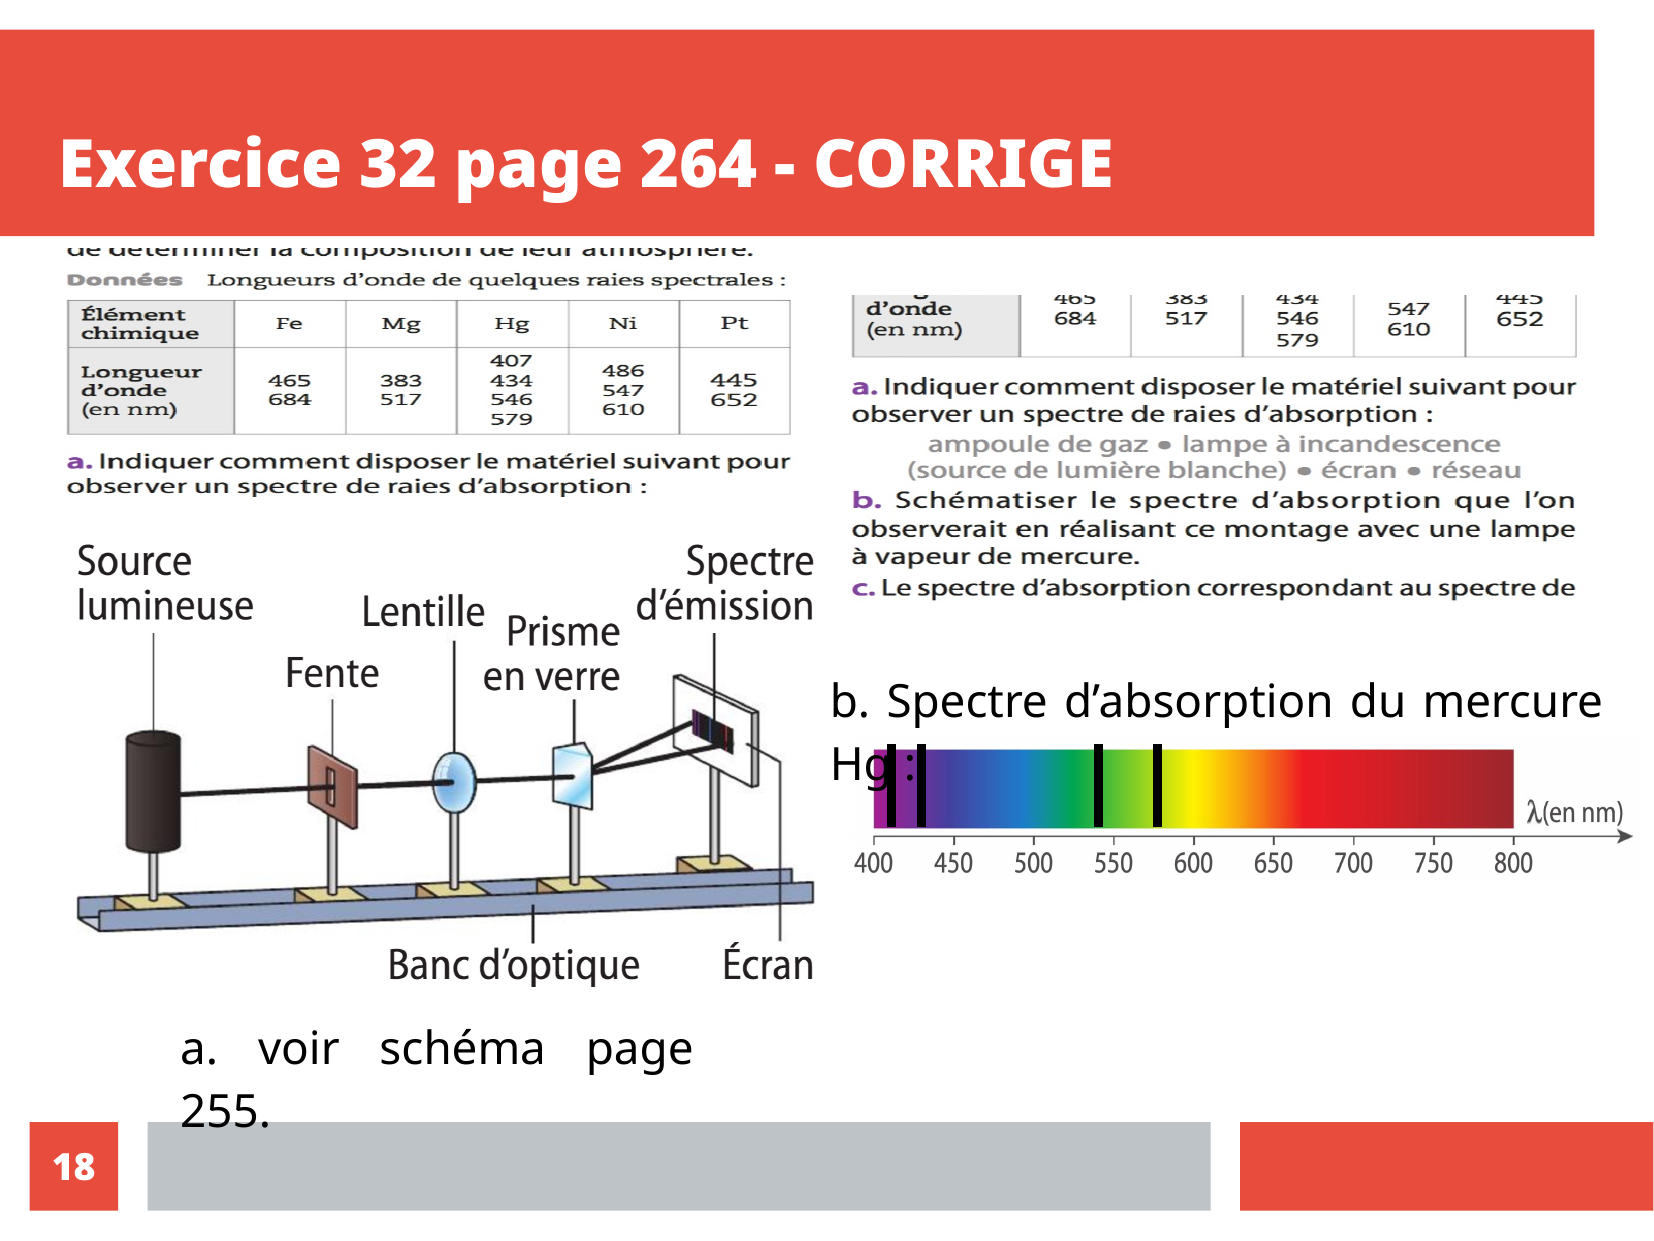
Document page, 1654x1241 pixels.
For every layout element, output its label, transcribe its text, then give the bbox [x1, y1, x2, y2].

picture [849, 732, 1642, 886]
text_box a. voir schéma page 255. [165, 1008, 709, 1081]
text_box b. Spectre d’absorption du mercure Hg : [814, 661, 1619, 734]
picture [59, 295, 1613, 987]
picture [47, 248, 827, 497]
title Exercice 32 page 264 - CORRIGE [59, 59, 1595, 207]
